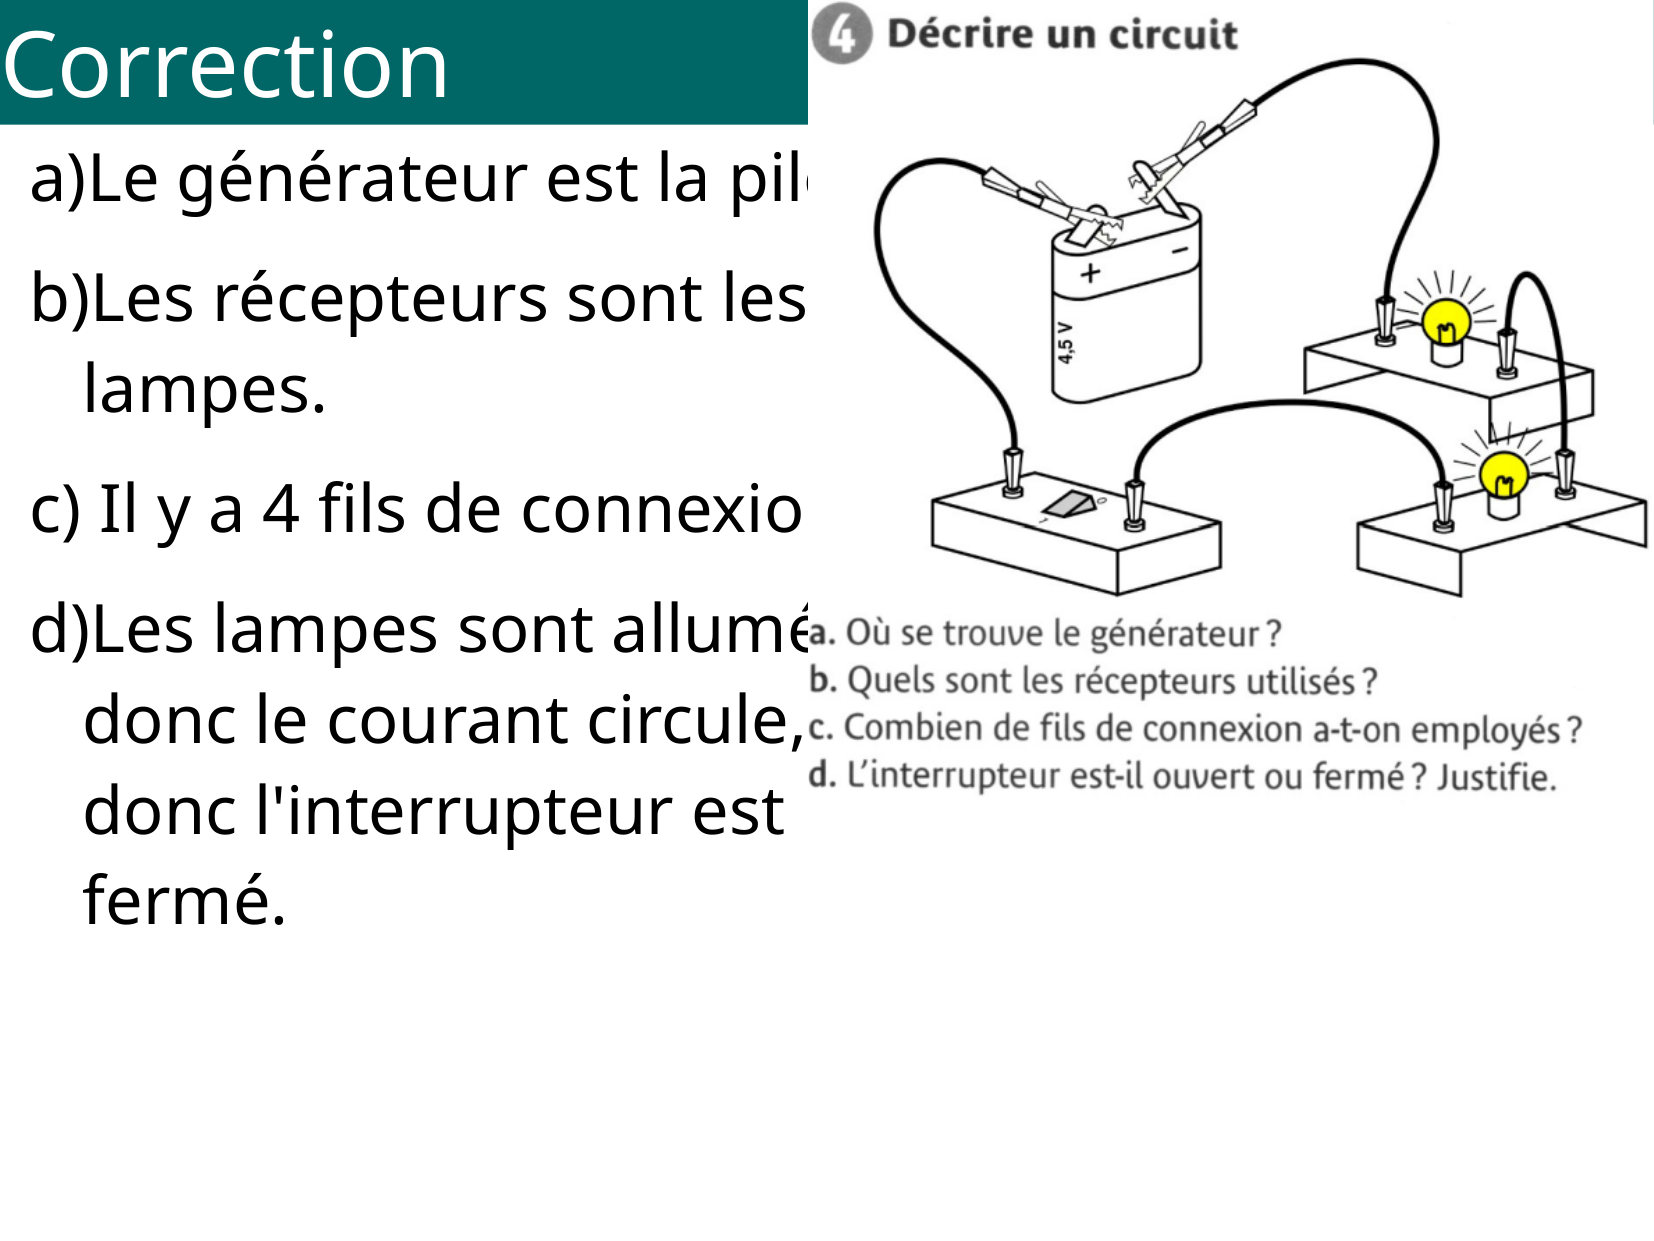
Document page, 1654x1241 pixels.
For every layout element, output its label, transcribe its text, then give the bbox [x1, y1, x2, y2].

title Correction [0, 8, 808, 116]
picture [808, 0, 1654, 804]
list Le générateur est la pile. Les récepteurs sont les lampes. Il y a 4 fils de connexion. Les lampes sont allumés, donc le courant circule, donc l'interrupteur est fermé. [11, 129, 1642, 1229]
